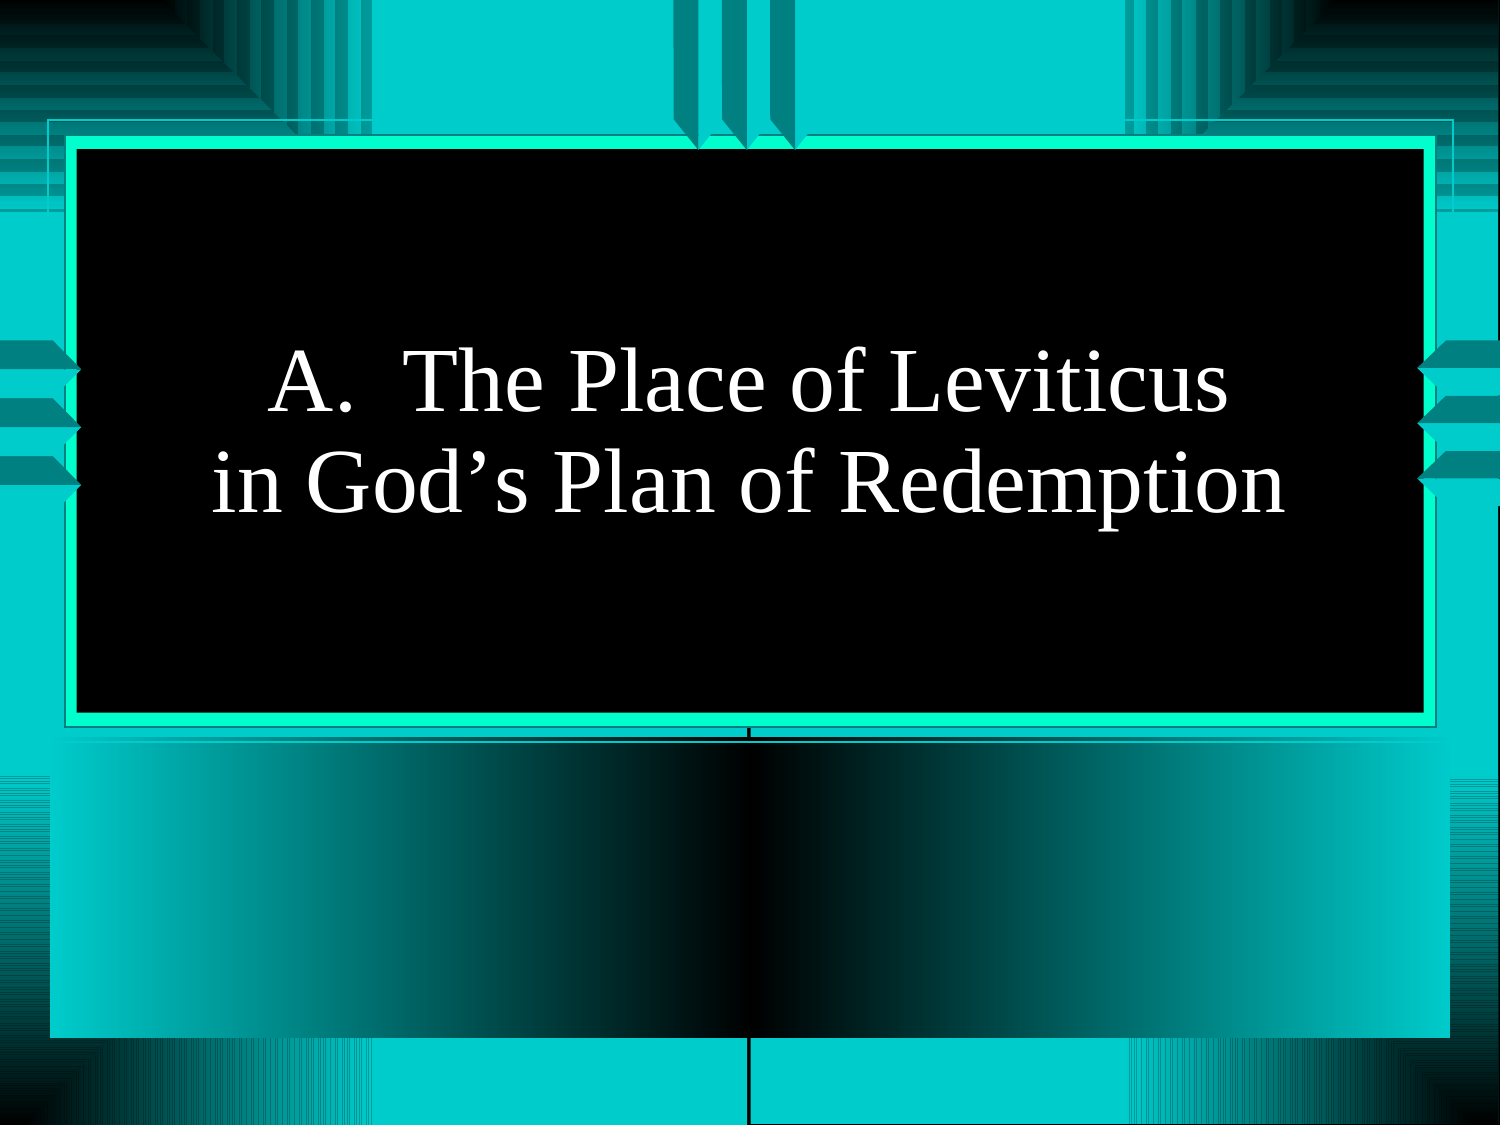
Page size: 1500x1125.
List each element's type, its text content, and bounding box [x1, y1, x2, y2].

title A. The Place of Leviticus in God’s Plan of Redemption [112, 313, 1388, 549]
